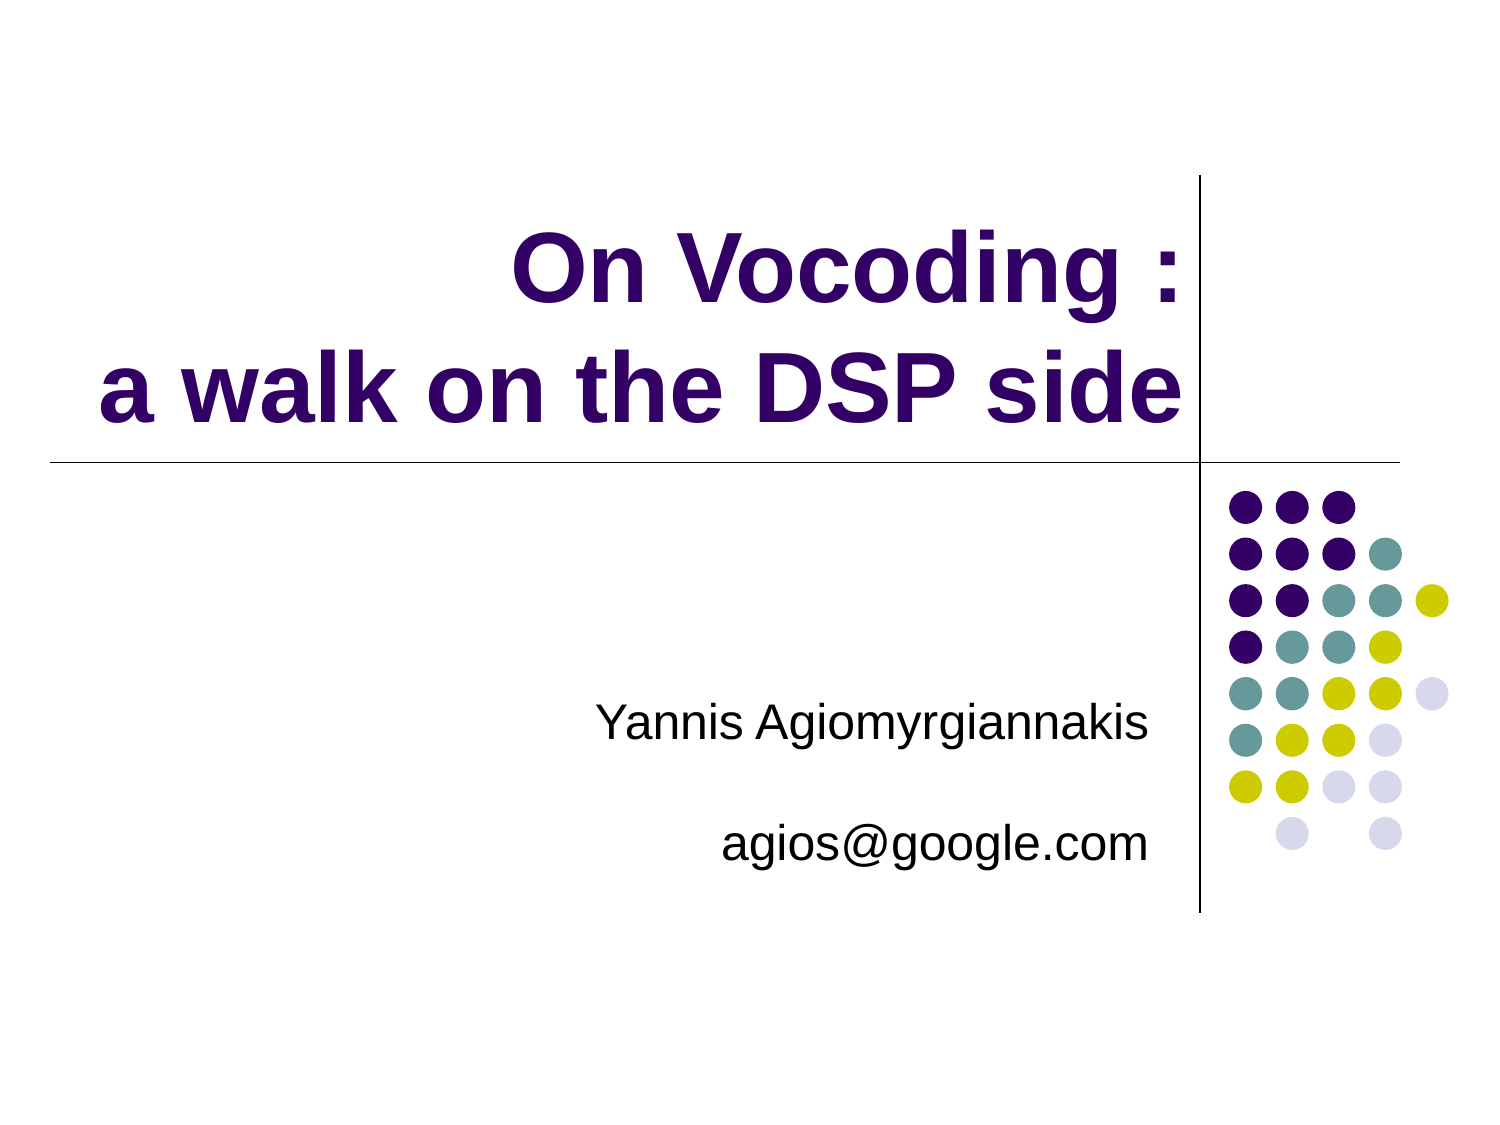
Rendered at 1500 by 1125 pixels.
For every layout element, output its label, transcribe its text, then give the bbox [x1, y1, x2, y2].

title On Vocoding : a walk on the DSP side [37, 99, 1201, 450]
text_box Yannis Agiomyrgiannakis agios@google.com [139, 500, 1165, 888]
